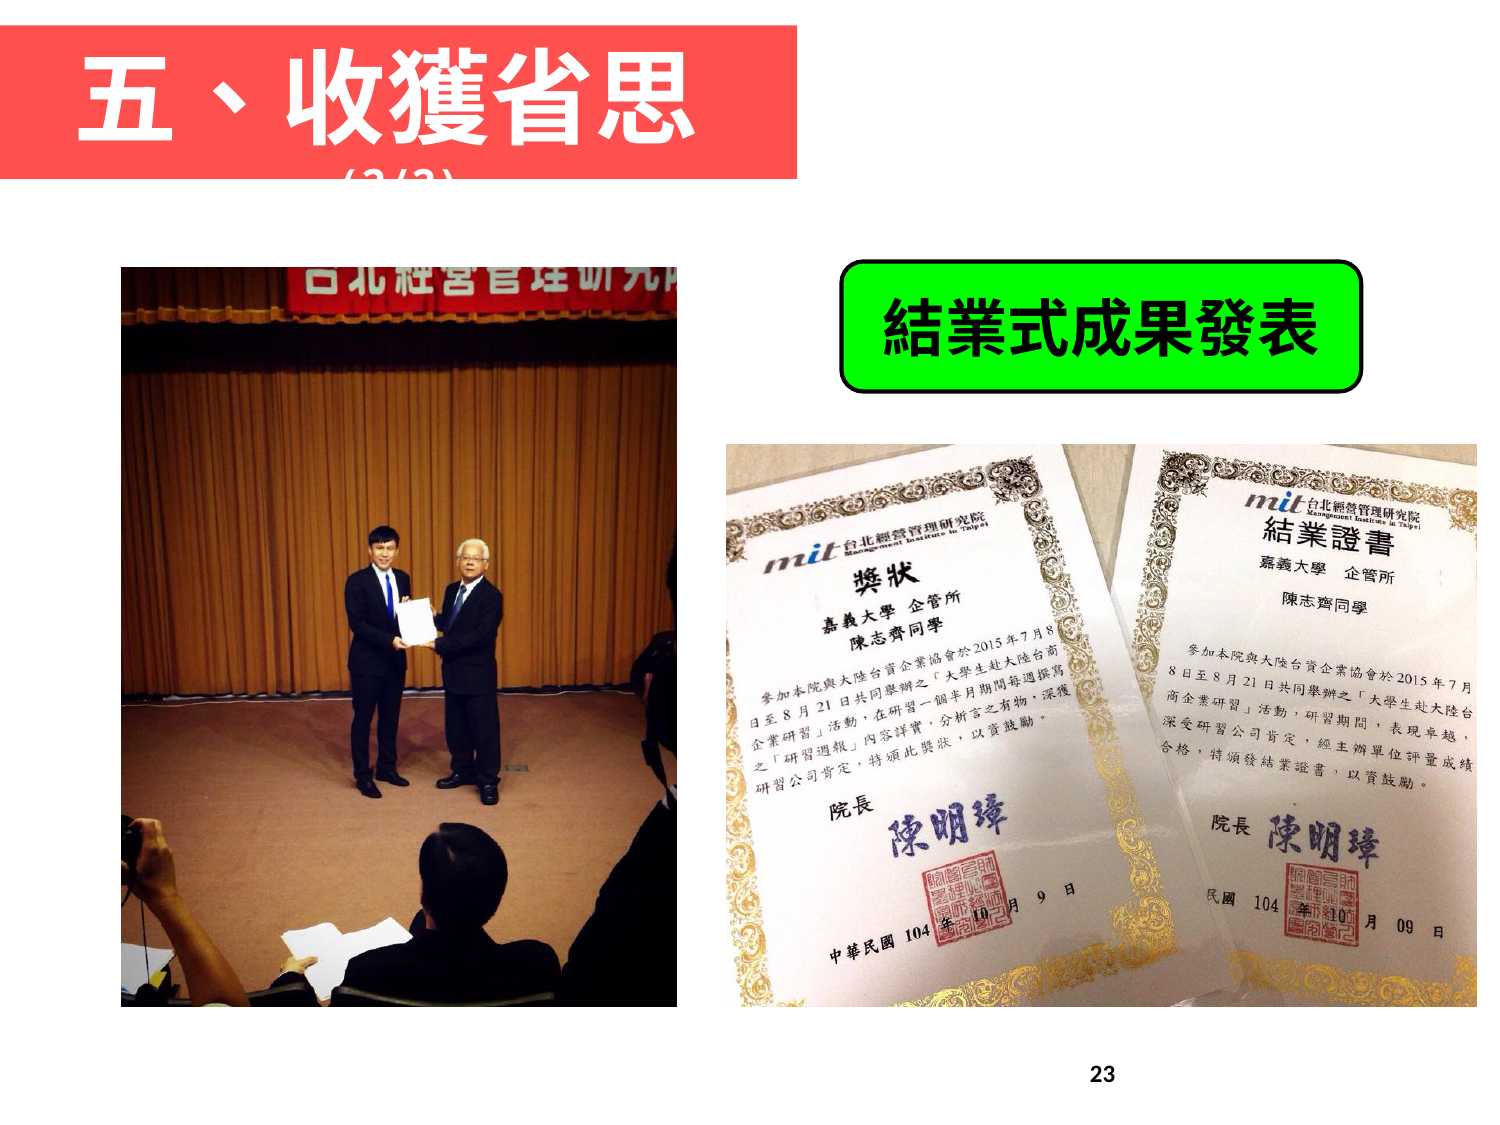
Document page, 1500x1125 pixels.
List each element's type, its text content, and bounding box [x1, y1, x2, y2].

picture [726, 444, 1477, 1007]
picture [121, 267, 677, 1007]
text_box 23 [1074, 1042, 1426, 1103]
text_box 結業式成果發表 [841, 261, 1362, 392]
text_box 五、收獲省思(2/2) [0, 25, 798, 179]
